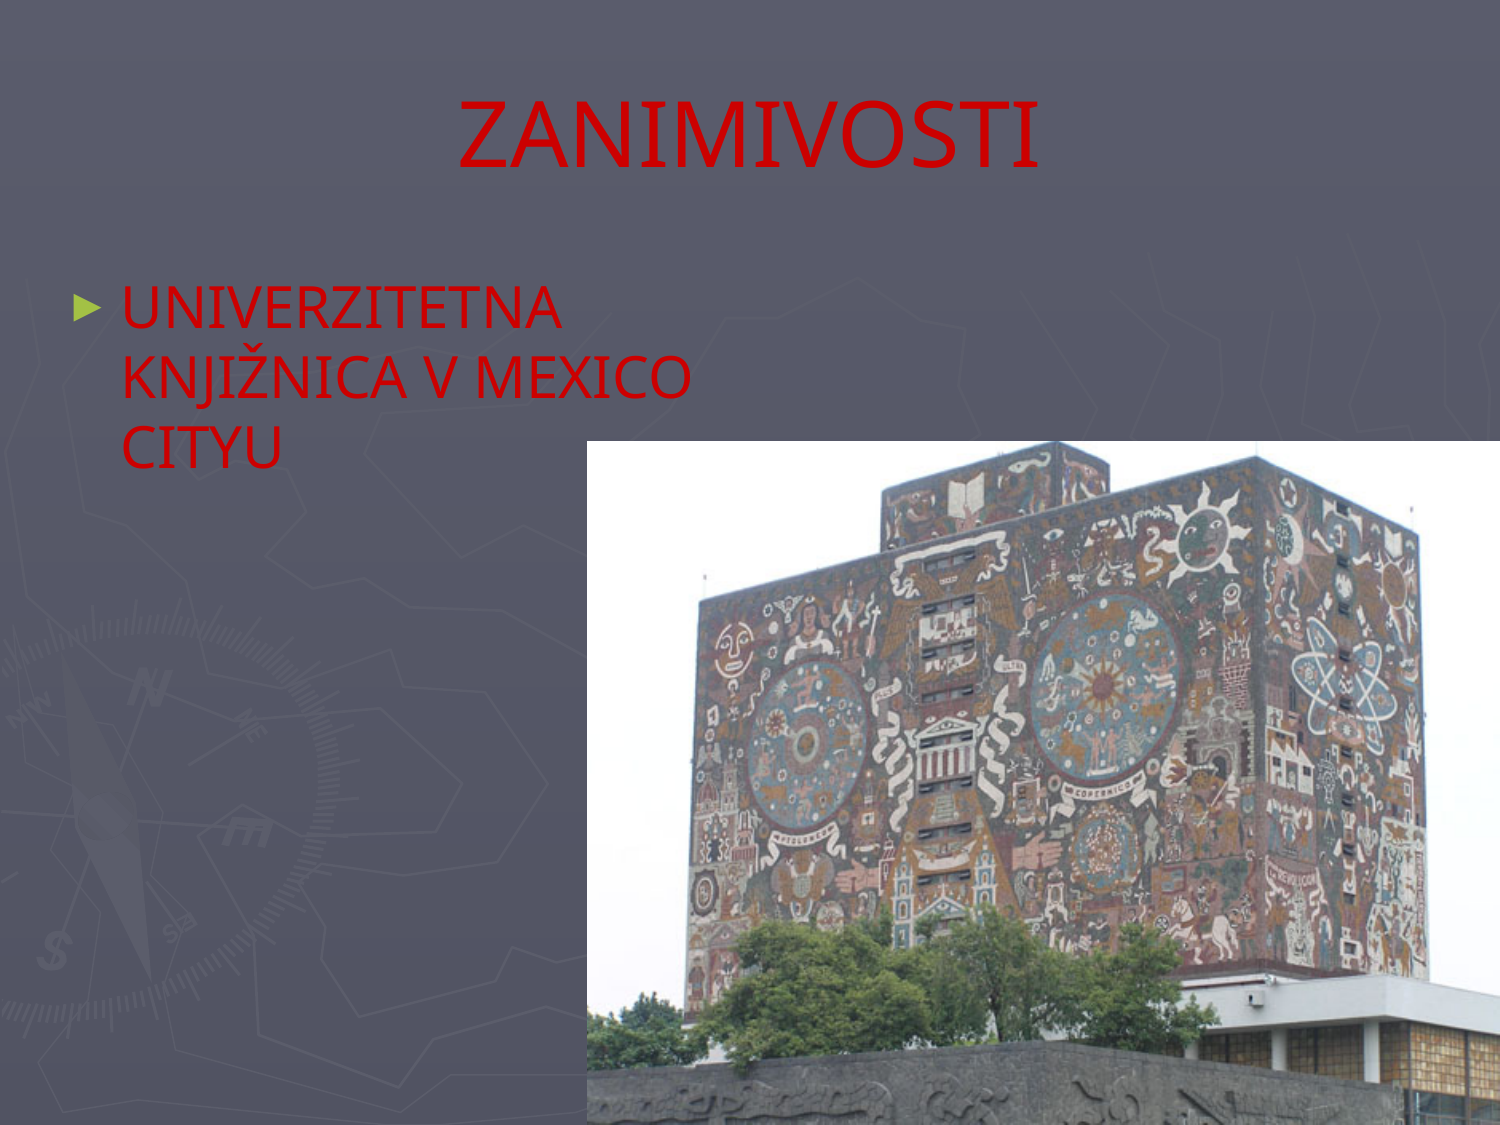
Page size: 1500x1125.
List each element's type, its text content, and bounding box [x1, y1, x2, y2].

title ZANIMIVOSTI [49, 37, 1451, 225]
list UNIVERZITETNA KNJIŽNICA V MEXICO CITYU [49, 262, 738, 1001]
picture [587, 441, 1500, 1125]
